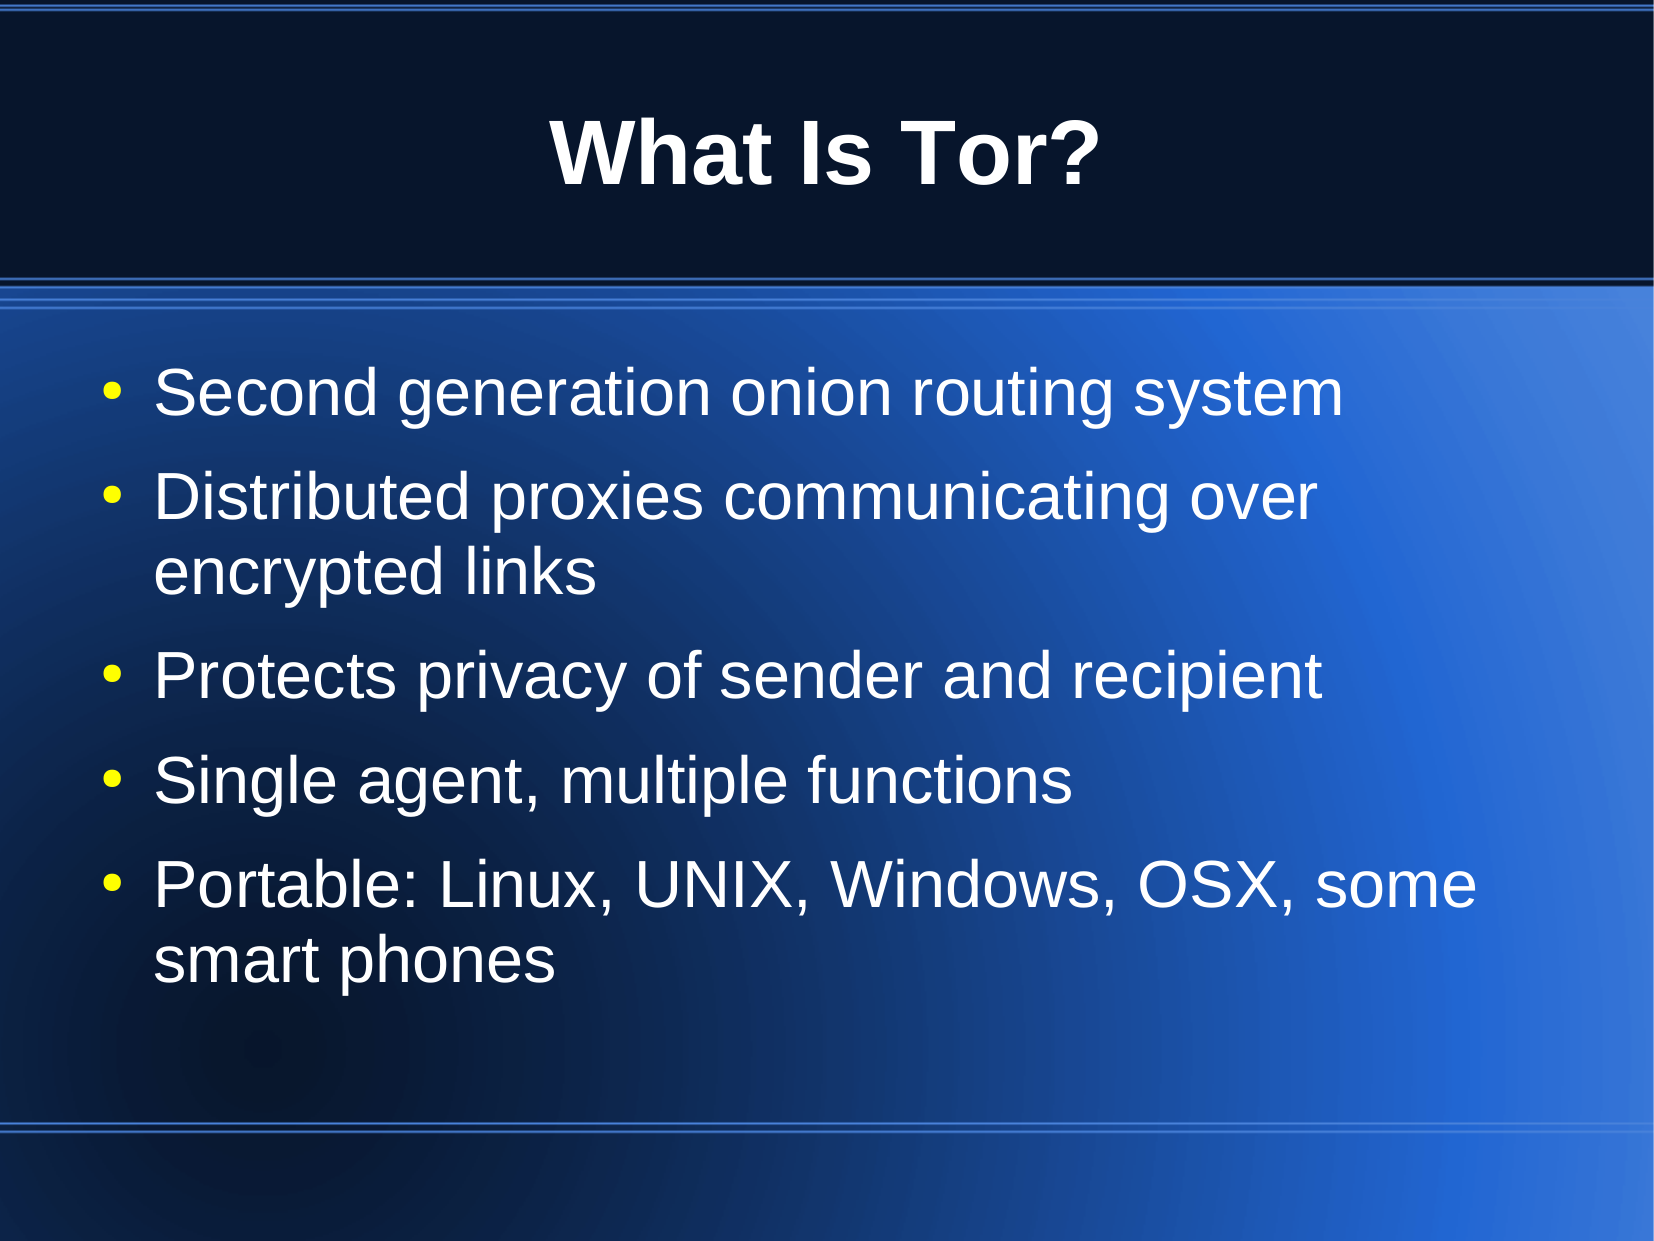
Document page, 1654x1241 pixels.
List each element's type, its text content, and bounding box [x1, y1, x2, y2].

picture [0, 0, 1654, 1241]
title What Is Tor? [82, 56, 1571, 250]
list Second generation onion routing system Distributed proxies communicating over encrypted links Protects privacy of sender and recipient Single agent, multiple functions Portable: Linux, UNIX, Windows, OSX, some smart phones [82, 355, 1571, 1043]
